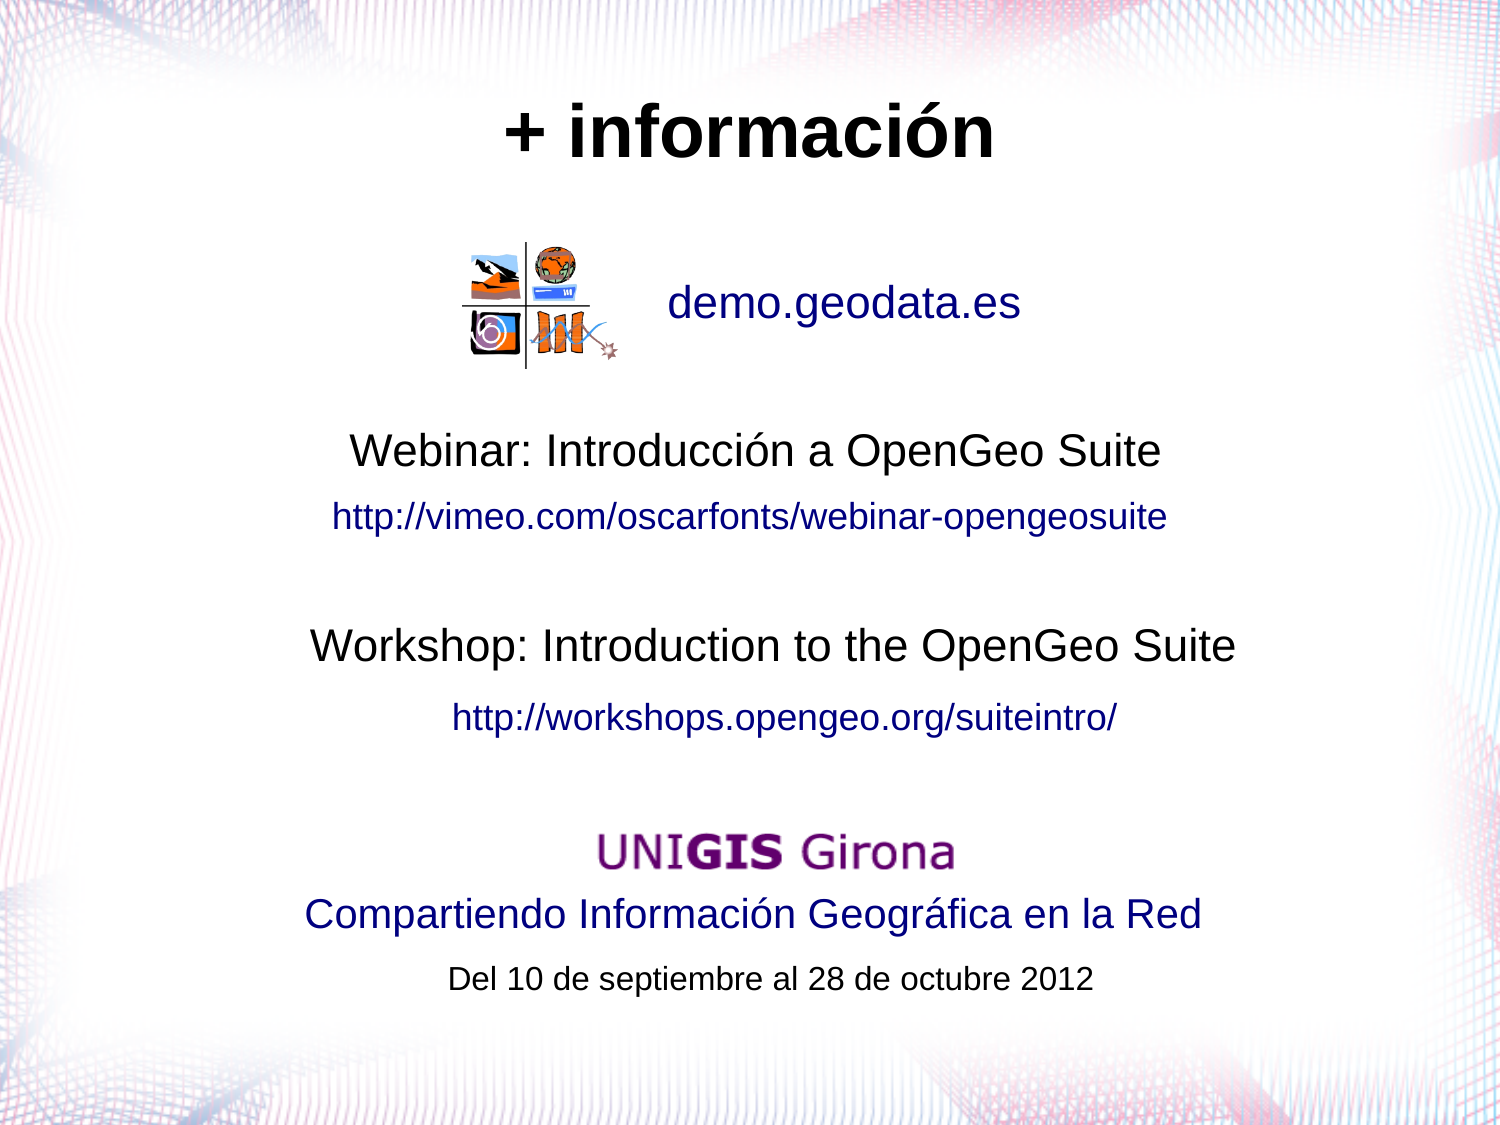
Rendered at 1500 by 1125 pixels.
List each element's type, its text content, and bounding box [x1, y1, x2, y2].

text_box Compartiendo Información Geográfica en la Red [177, 879, 1331, 952]
title + información [75, 33, 1426, 221]
text_box Workshop: Introduction to the OpenGeo Suite [271, 608, 1276, 769]
picture [0, 0, 1500, 1125]
text_box demo.geodata.es [614, 265, 1075, 337]
text_box Webinar: Introducción a OpenGeo Suite [295, 413, 1217, 574]
text_box http://vimeo.com/oscarfonts/webinar-opengeosuite [295, 484, 1205, 545]
text_box Del 10 de septiembre al 28 de octubre 2012 [271, 949, 1272, 1012]
